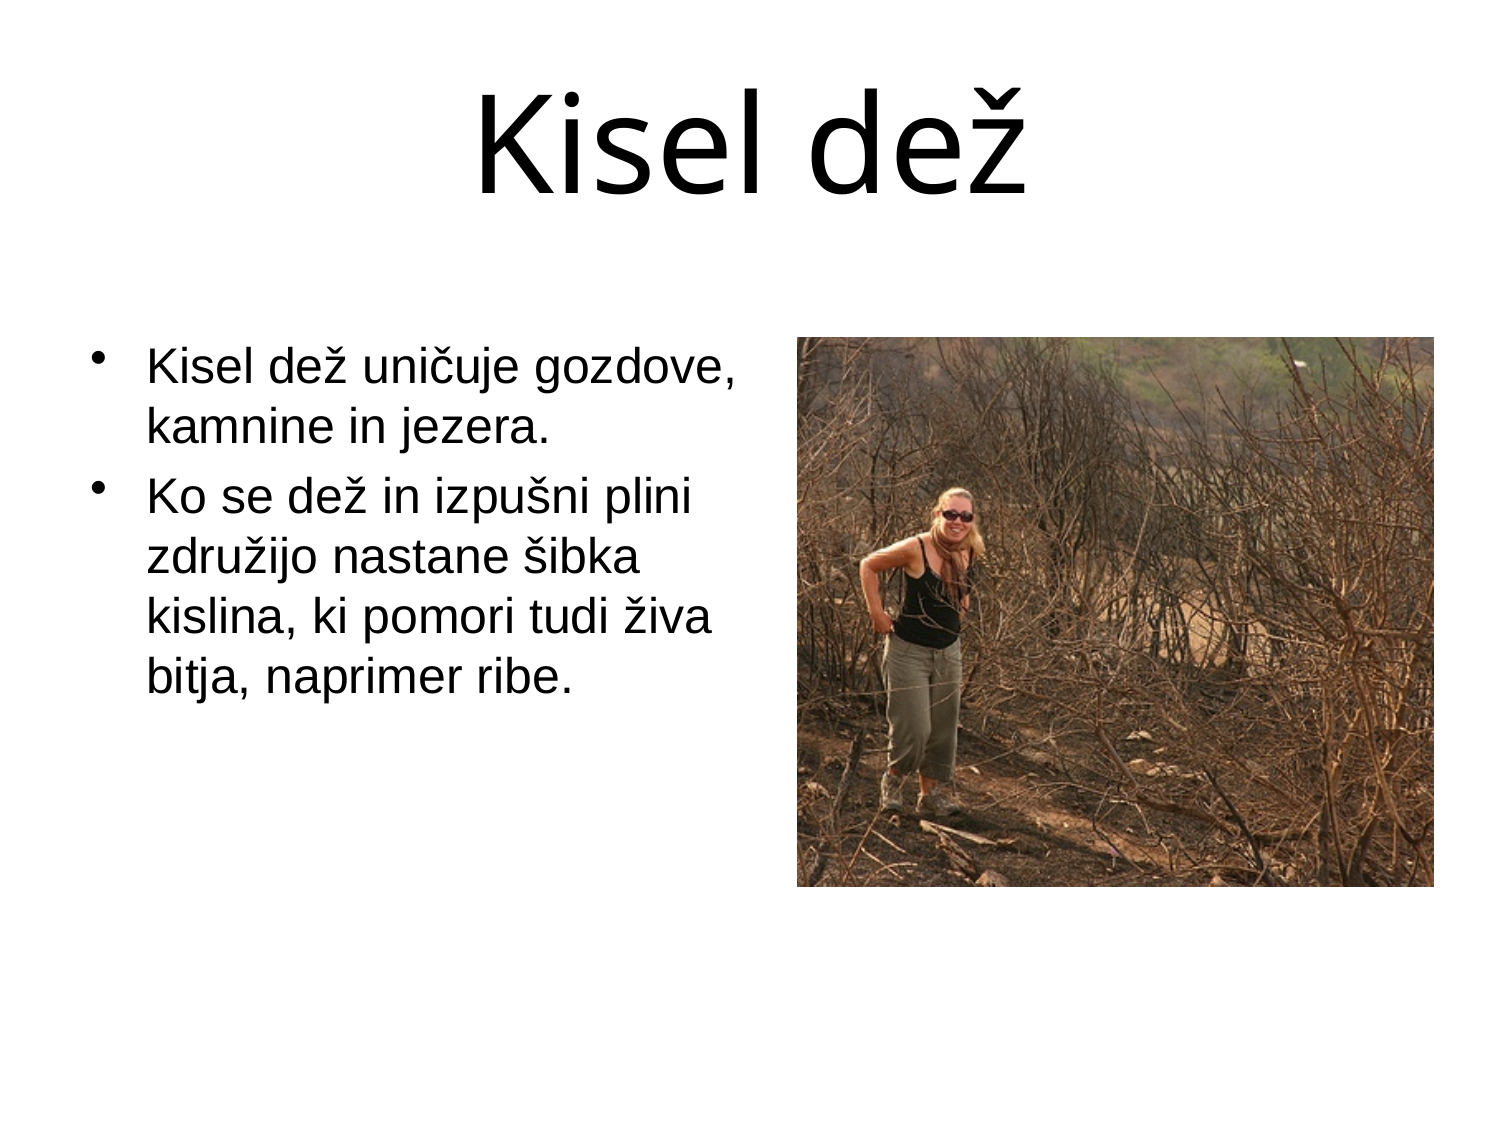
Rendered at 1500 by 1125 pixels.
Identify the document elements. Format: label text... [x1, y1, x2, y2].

picture [797, 337, 1434, 887]
list Kisel dež uničuje gozdove, kamnine in jezera. Ko se dež in izpušni plini združijo nastane šibka kislina, ki pomori tudi živa bitja, naprimer ribe. [75, 326, 786, 1005]
title Kisel dež [75, 45, 1425, 233]
